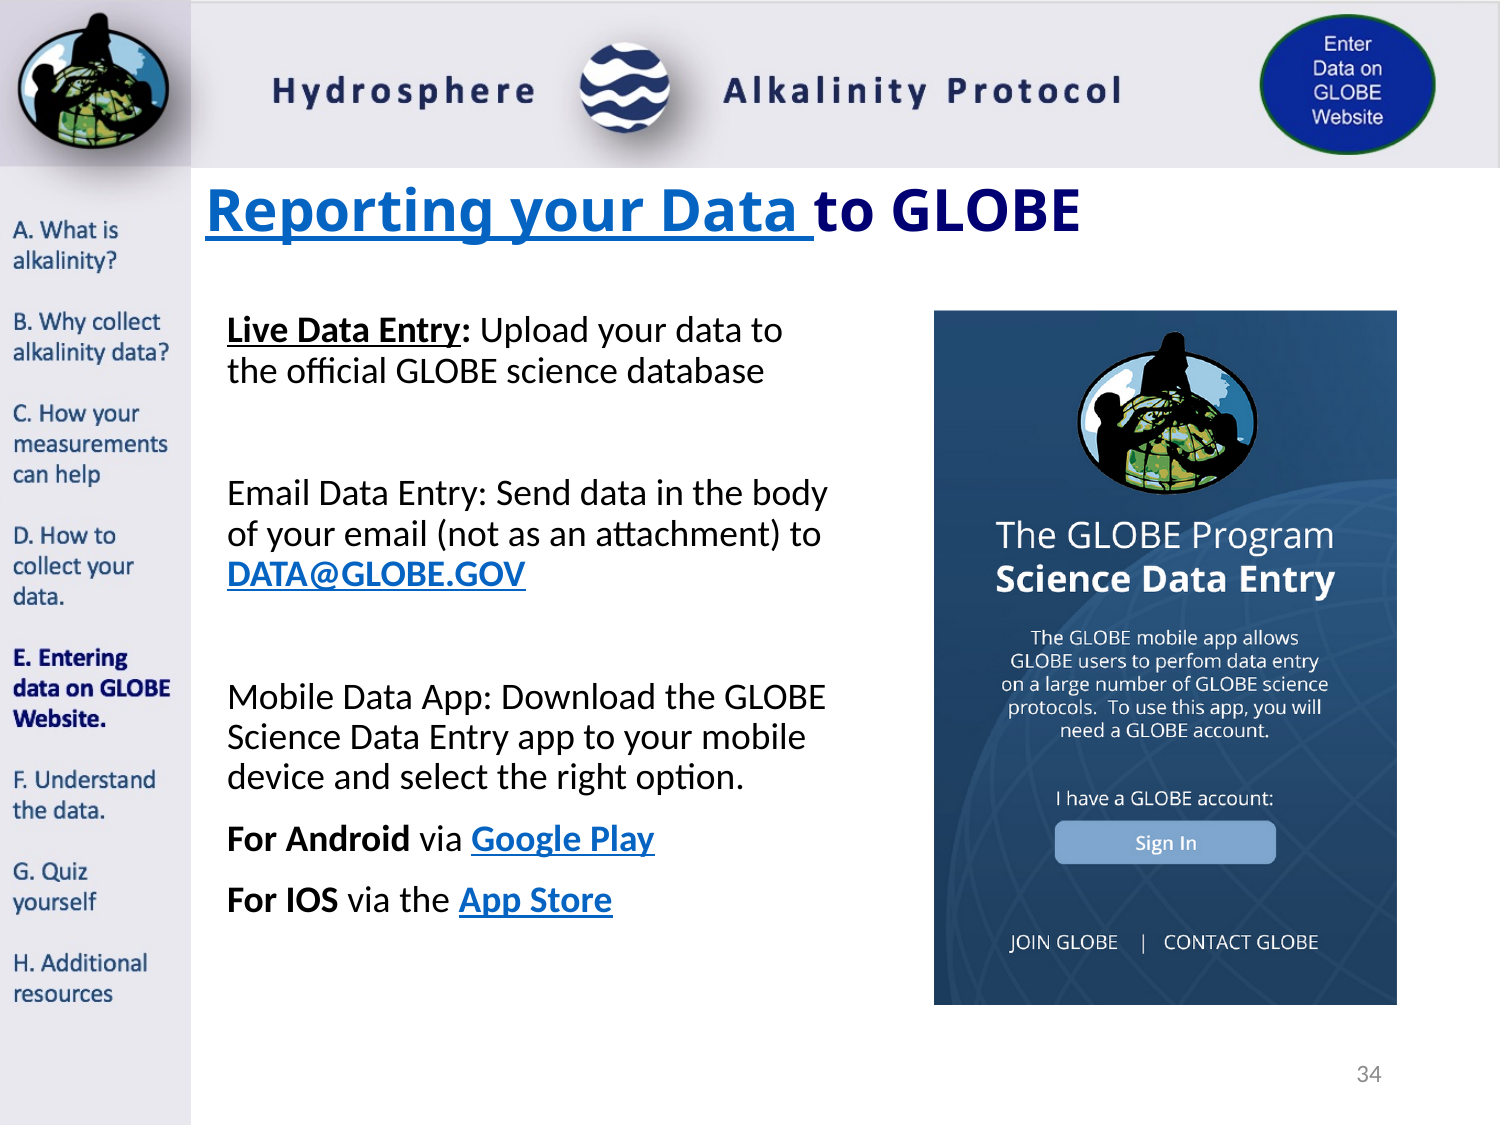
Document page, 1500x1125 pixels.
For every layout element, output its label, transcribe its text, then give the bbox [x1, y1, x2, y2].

slide_number <number> [1059, 1042, 1397, 1103]
text_box Live Data Entry: Upload your data to the official GLOBE science database Email Data Entry: Send data in the body of your email (not as an attachment) to DATA@GLOBE.GOV Mobile Data App: Download the GLOBE Science Data Entry app to your mobile device and select the right option. For Android via Google Play For IOS via the App Store [212, 302, 850, 1017]
picture [0, 0, 1500, 1125]
picture [924, 302, 1410, 1017]
title Reporting your Data to GLOBE [190, 136, 1484, 354]
